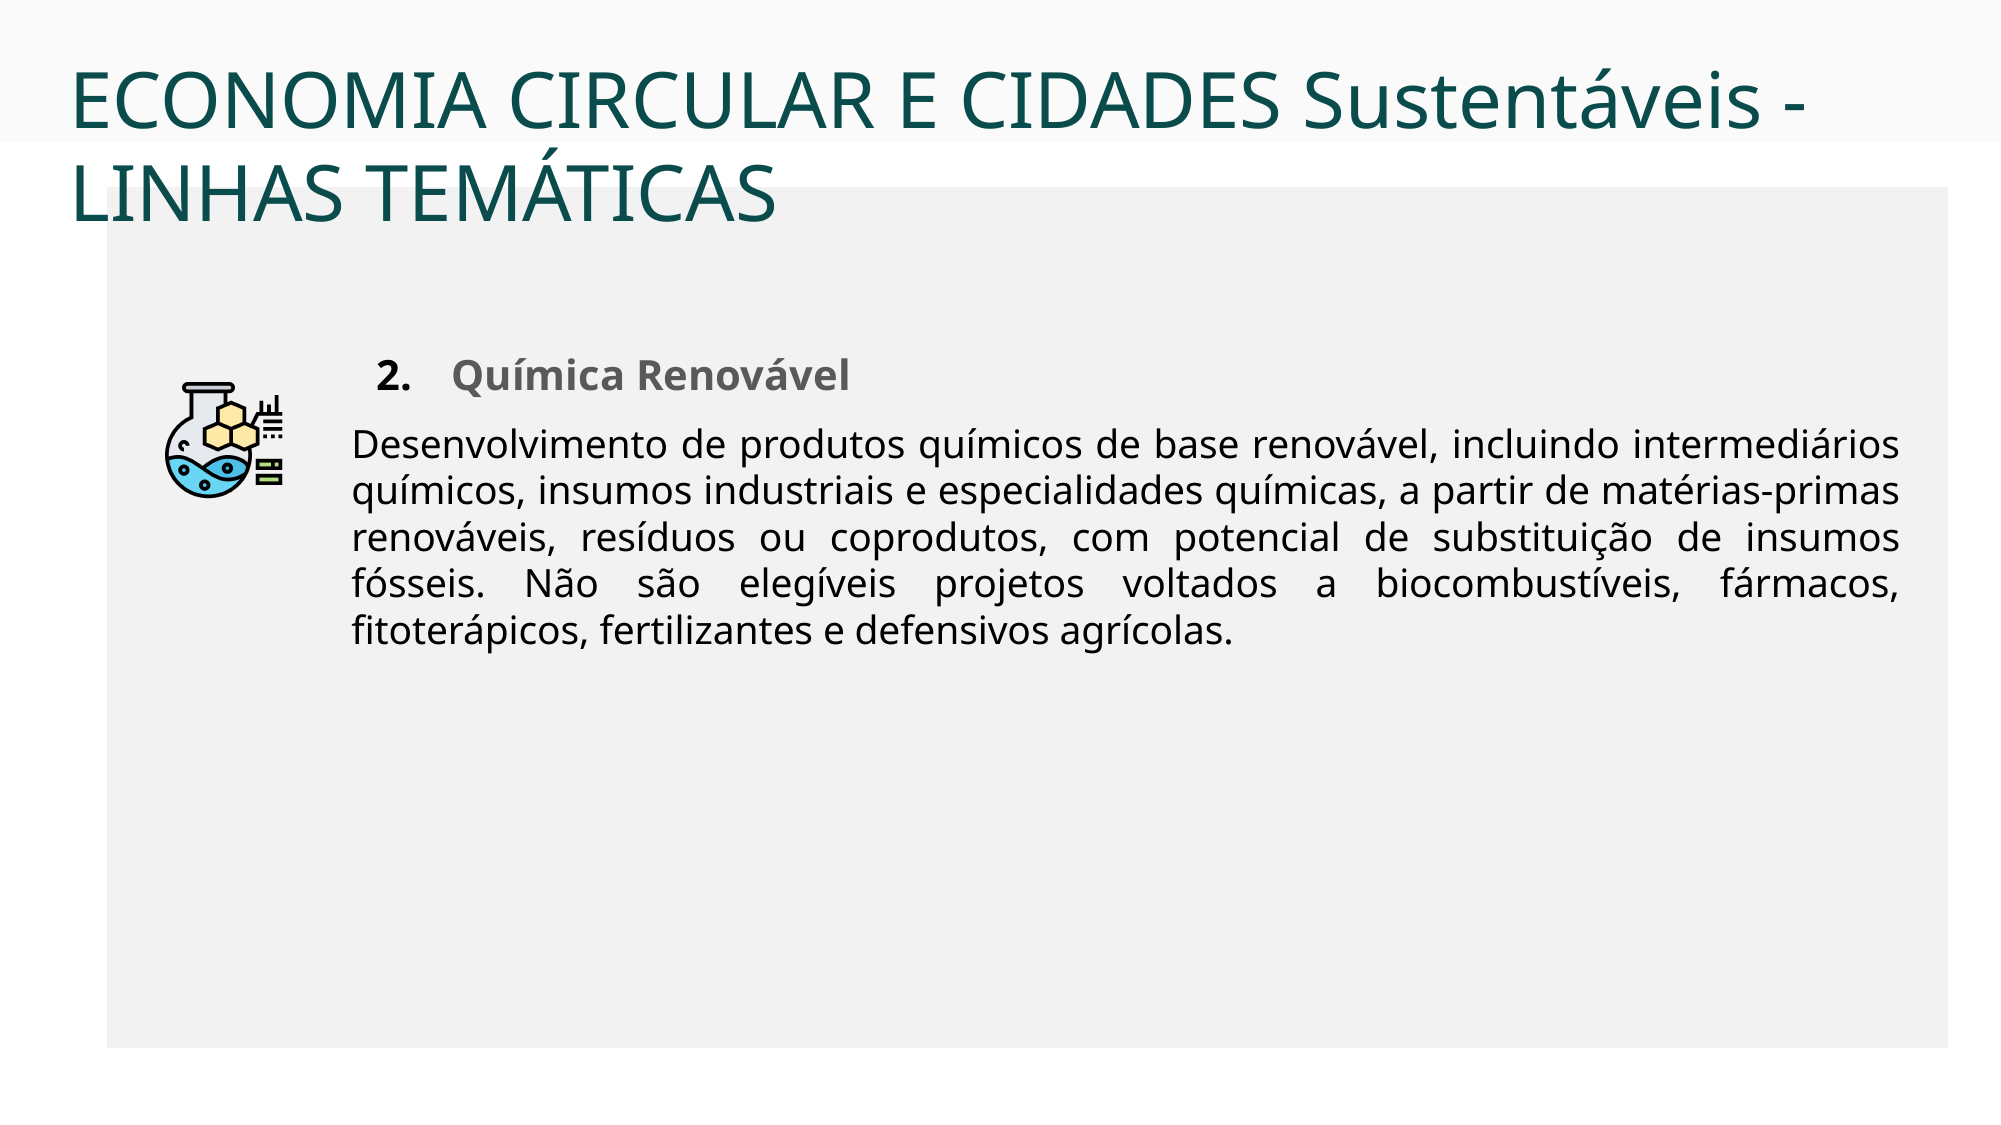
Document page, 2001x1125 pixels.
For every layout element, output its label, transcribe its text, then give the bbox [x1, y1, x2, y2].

picture [163, 380, 284, 500]
text_box [478, 187, 496, 211]
text_box Química Renovável [329, 341, 1877, 407]
text_box ECONOMIA CIRCULAR E CIDADES Sustentáveis - LINHAS TEMÁTICAS [49, 40, 1938, 163]
text_box Desenvolvimento de produtos químicos de base renovável, incluindo intermediários químicos, insumos industriais e especialidades químicas, a partir de matérias-primas renováveis, resíduos ou coprodutos, com potencial de substituição de insumos fósseis. Não são elegíveis projetos voltados a biocombustíveis, fármacos, fitoterápicos, fertilizantes e defensivos agrícolas. [336, 411, 1925, 663]
text_box [269, 187, 287, 198]
text_box [538, 187, 556, 198]
text_box [166, 187, 182, 211]
text_box [701, 187, 719, 198]
text_box [25, 187, 1968, 1112]
